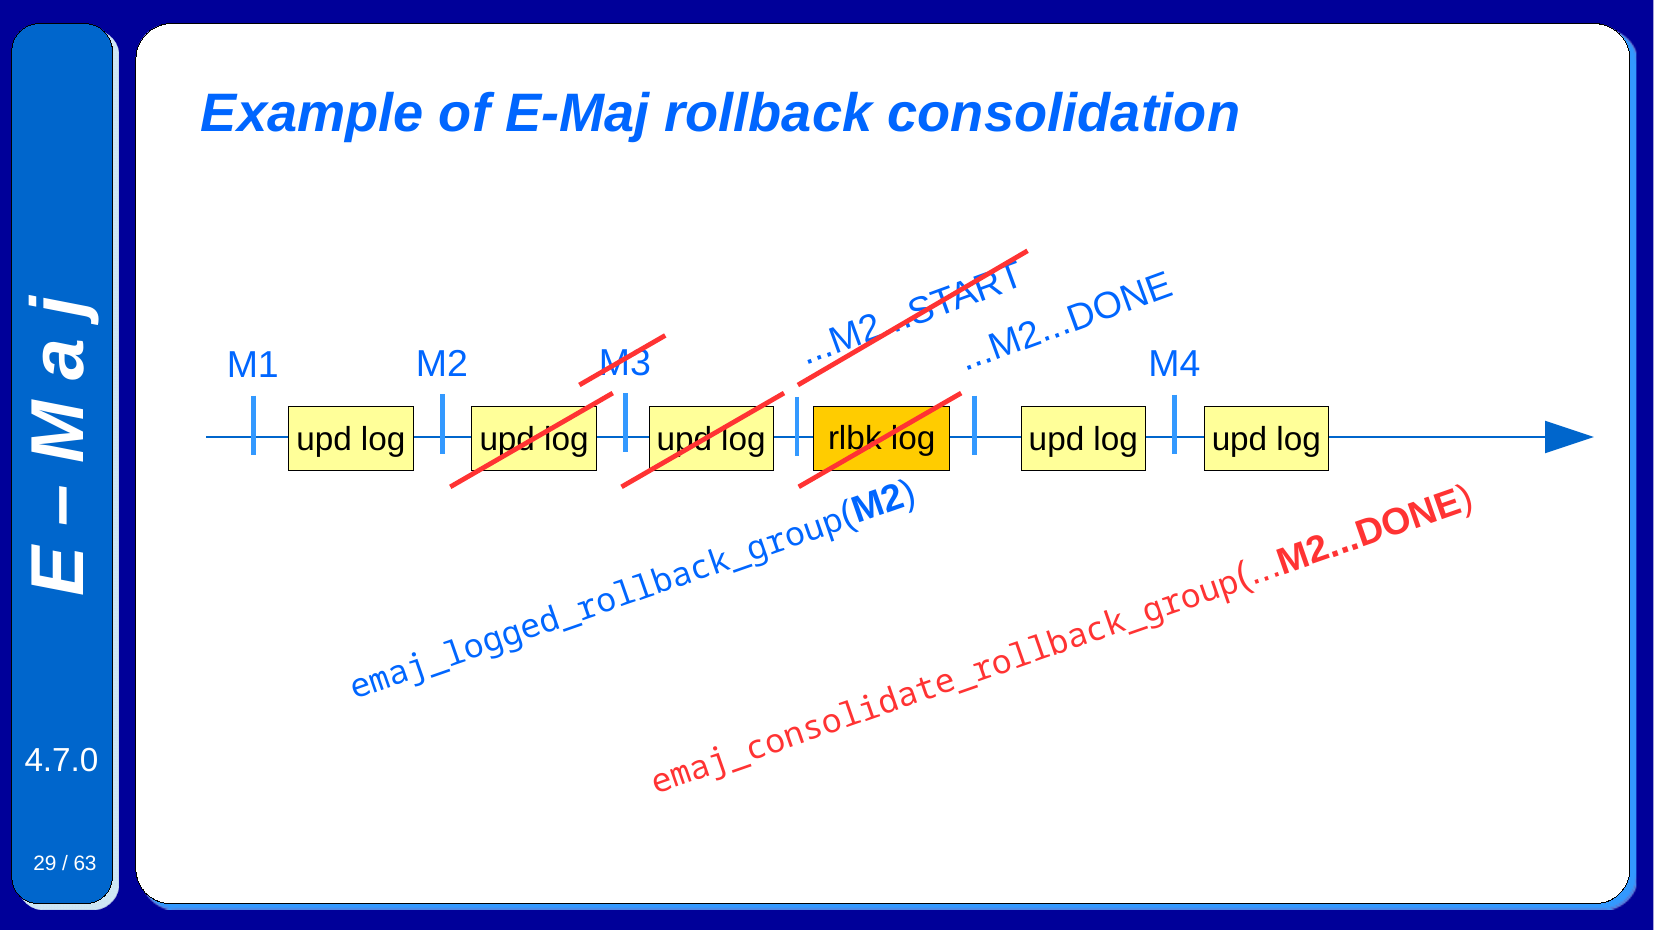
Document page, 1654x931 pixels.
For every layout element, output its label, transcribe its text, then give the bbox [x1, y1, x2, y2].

text_box upd log [1204, 406, 1329, 471]
title Example of E-Maj rollback consolidation [200, 34, 1575, 191]
text_box upd log [288, 406, 414, 471]
text_box rlbk log [813, 406, 932, 471]
text_box emaj_logged_rollback_group(M2) [326, 471, 941, 731]
text_box upd log [485, 406, 597, 471]
text_box emaj_consolidate_rollback_group(...M2...DONE) [627, 462, 1499, 825]
text_box M1 [212, 336, 294, 394]
text_box ...M2...START [777, 241, 1046, 383]
text_box upd log [649, 406, 755, 467]
text_box rlbk log [833, 406, 950, 471]
text_box upd log [471, 406, 583, 471]
text_box upd log [1021, 406, 1146, 471]
text_box M3 [584, 339, 666, 392]
text_box M3 [584, 334, 661, 378]
text_box ...M2...DONE [937, 250, 1195, 391]
text_box M4 [1133, 335, 1216, 393]
text_box M2 [401, 335, 483, 393]
text_box upd log [656, 406, 774, 471]
